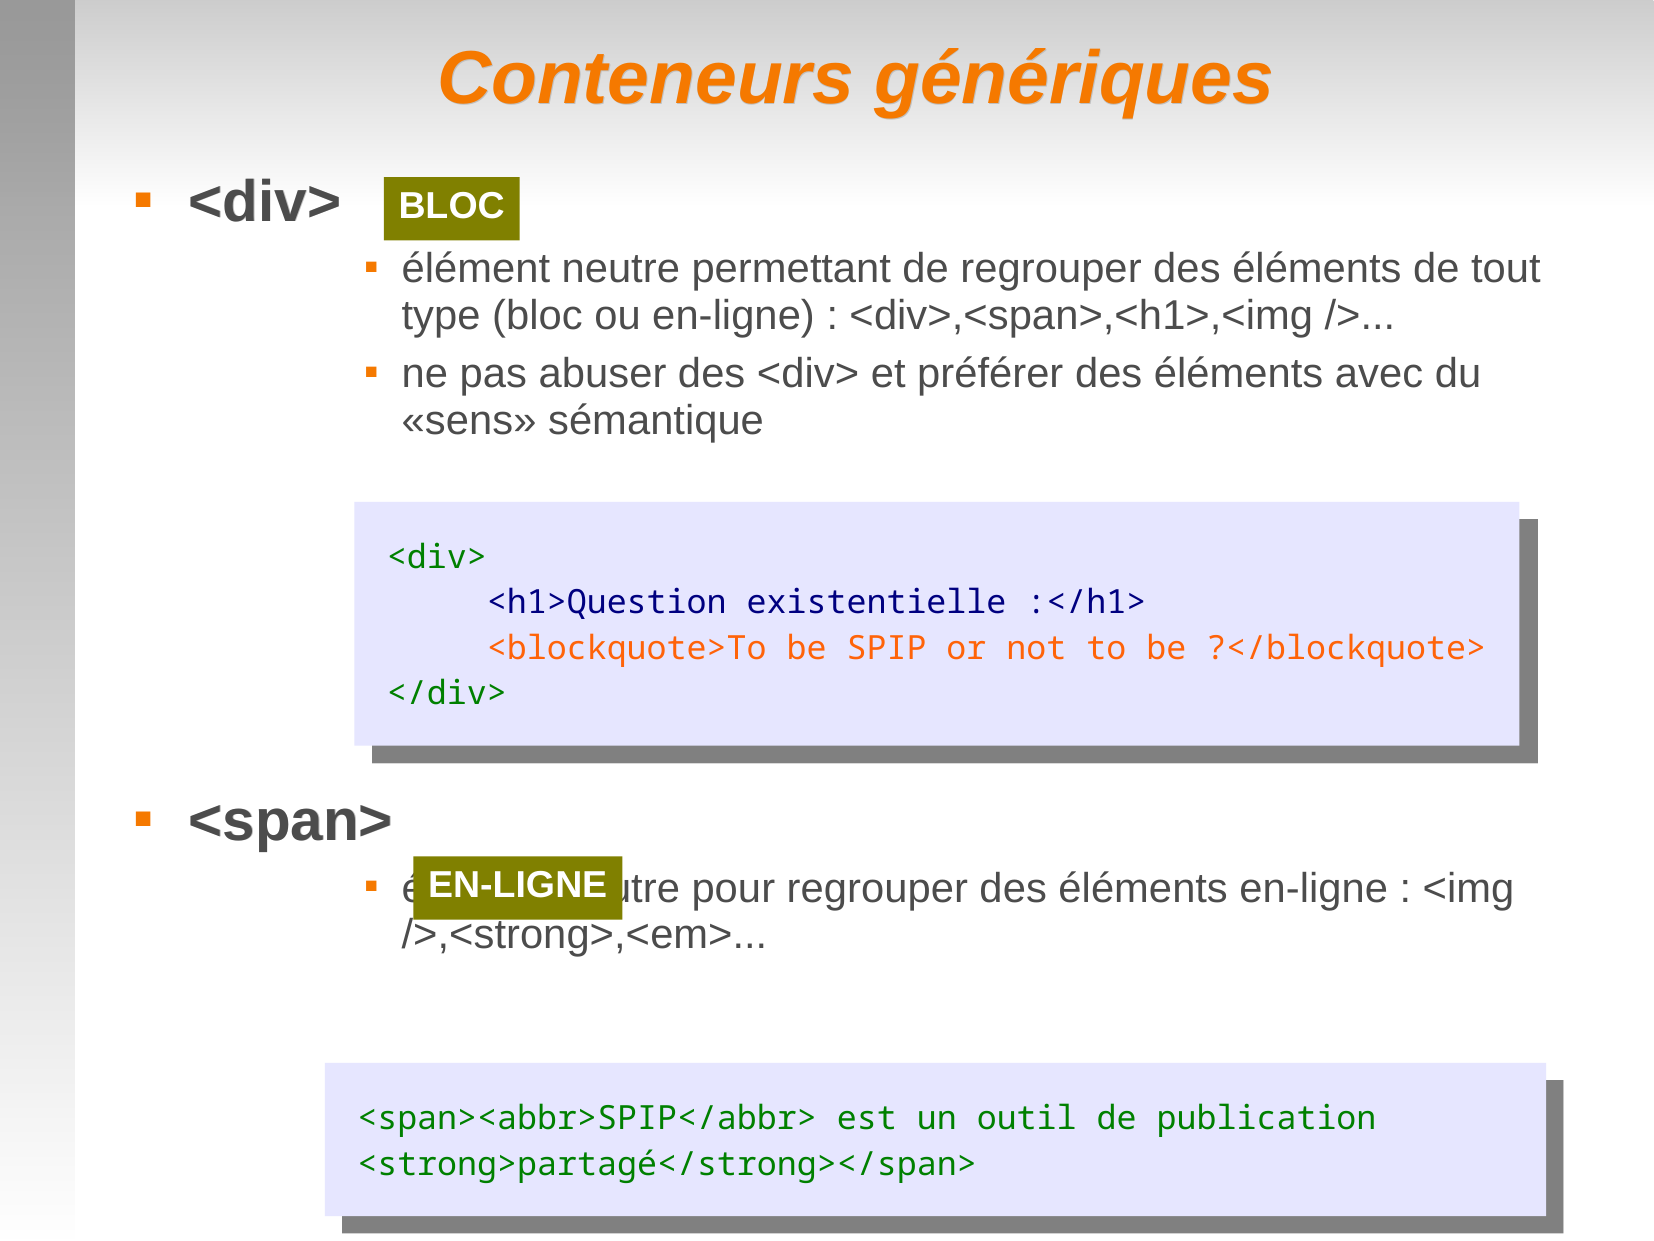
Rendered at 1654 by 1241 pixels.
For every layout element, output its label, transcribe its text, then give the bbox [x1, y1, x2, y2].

text_box EN-LIGNE [413, 856, 623, 920]
text_box <div> <h1>Question existentielle :</h1> <blockquote>To be SPIP or not to be ?</blockquote> </div> [354, 501, 1520, 739]
list <div> élément neutre permettant de regrouper des éléments de tout type (bloc ou en-ligne) : <div>,<span>,<h1>,<img />... ne pas abuser des <div> et préférer des éléments avec du «sens» sémantique <span> élément neutre pour regrouper des éléments en-ligne : <img />,<strong>,<em>... [118, 168, 1625, 1099]
text_box <span><abbr>SPIP</abbr> est un outil de publication <strong>partagé</strong></span> [324, 1062, 1547, 1204]
text_box BLOC [383, 177, 520, 241]
title Conteneurs génériques [58, 7, 1654, 148]
